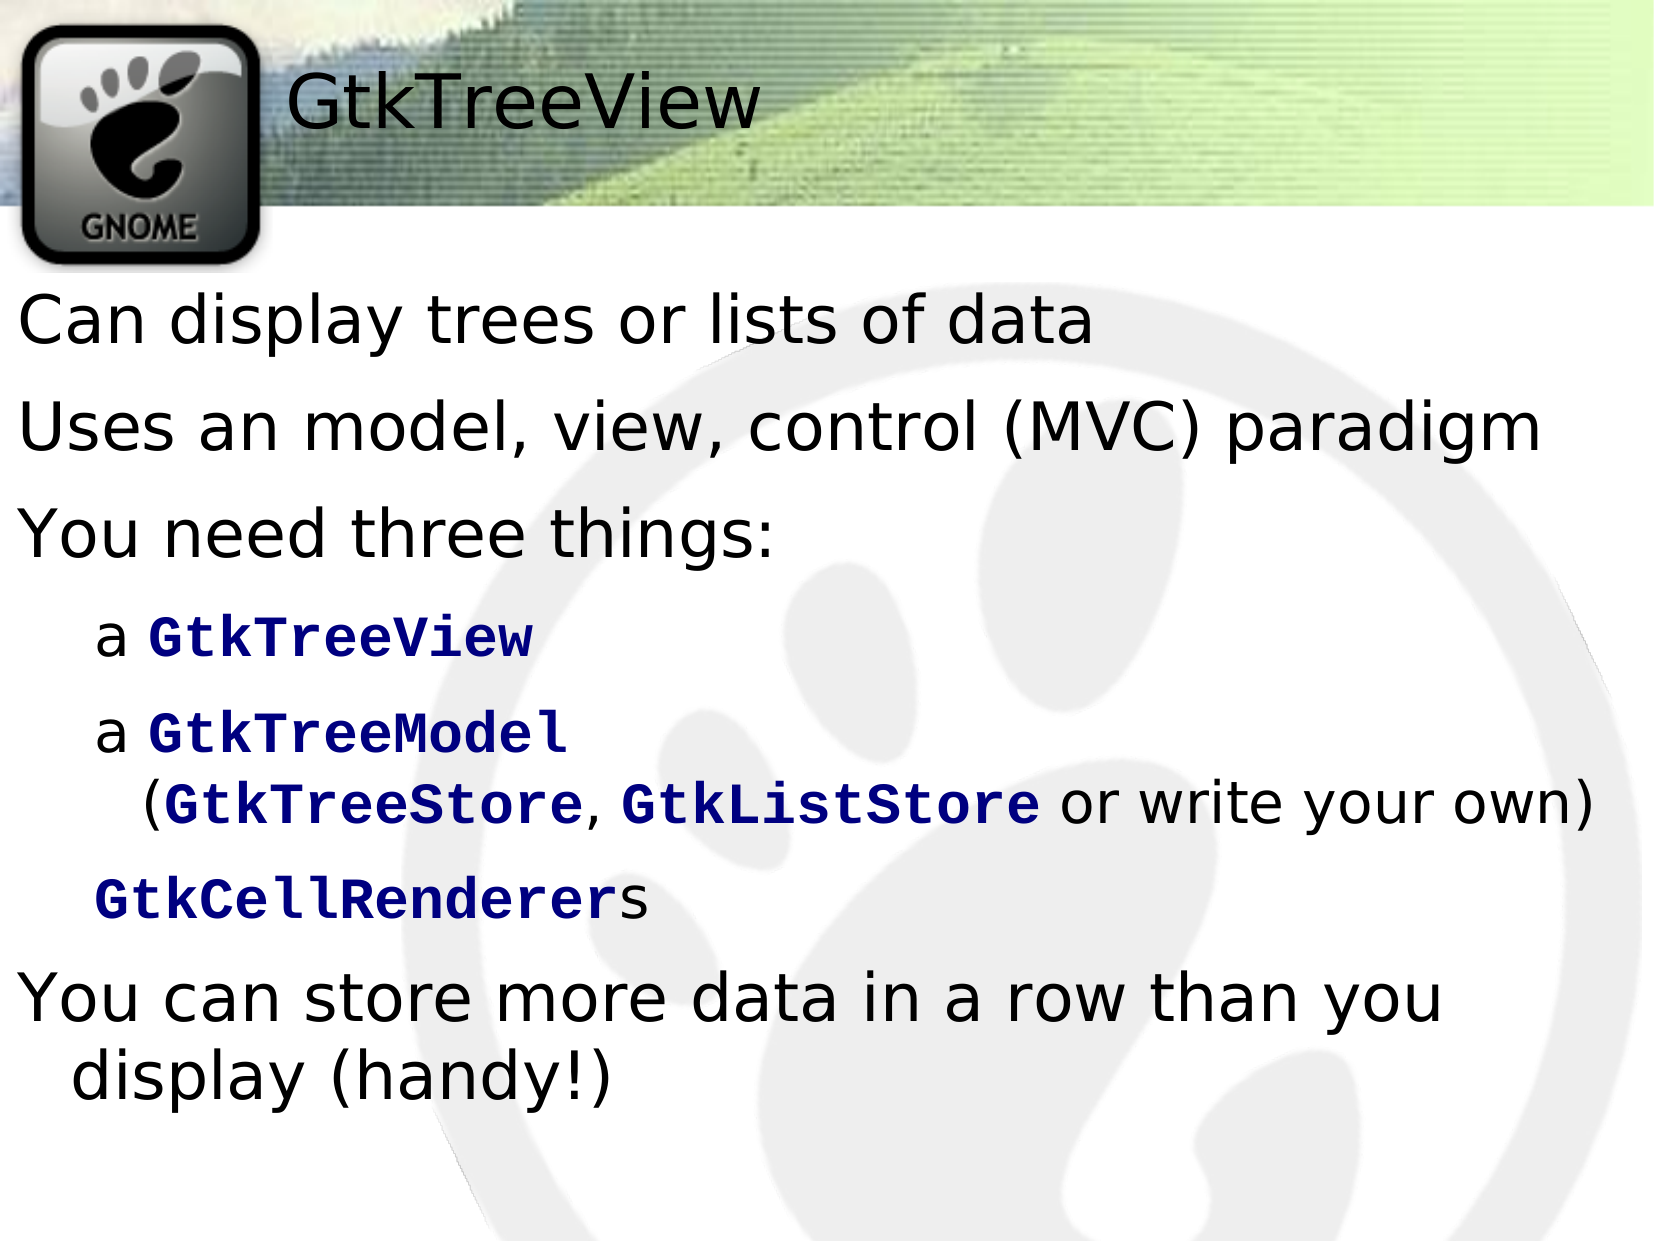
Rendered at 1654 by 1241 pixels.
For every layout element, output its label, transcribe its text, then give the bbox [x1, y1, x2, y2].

title GtkTreeView [0, 0, 1654, 207]
list Can display trees or lists of data Uses an model, view, control (MVC) paradigm You need three things: a GtkTreeView a GtkTreeModel (GtkTreeStore, GtkListStore or write your own) GtkCellRenderers You can store more data in a row than you display (handy!) [0, 281, 1654, 1241]
picture [0, 207, 1654, 273]
